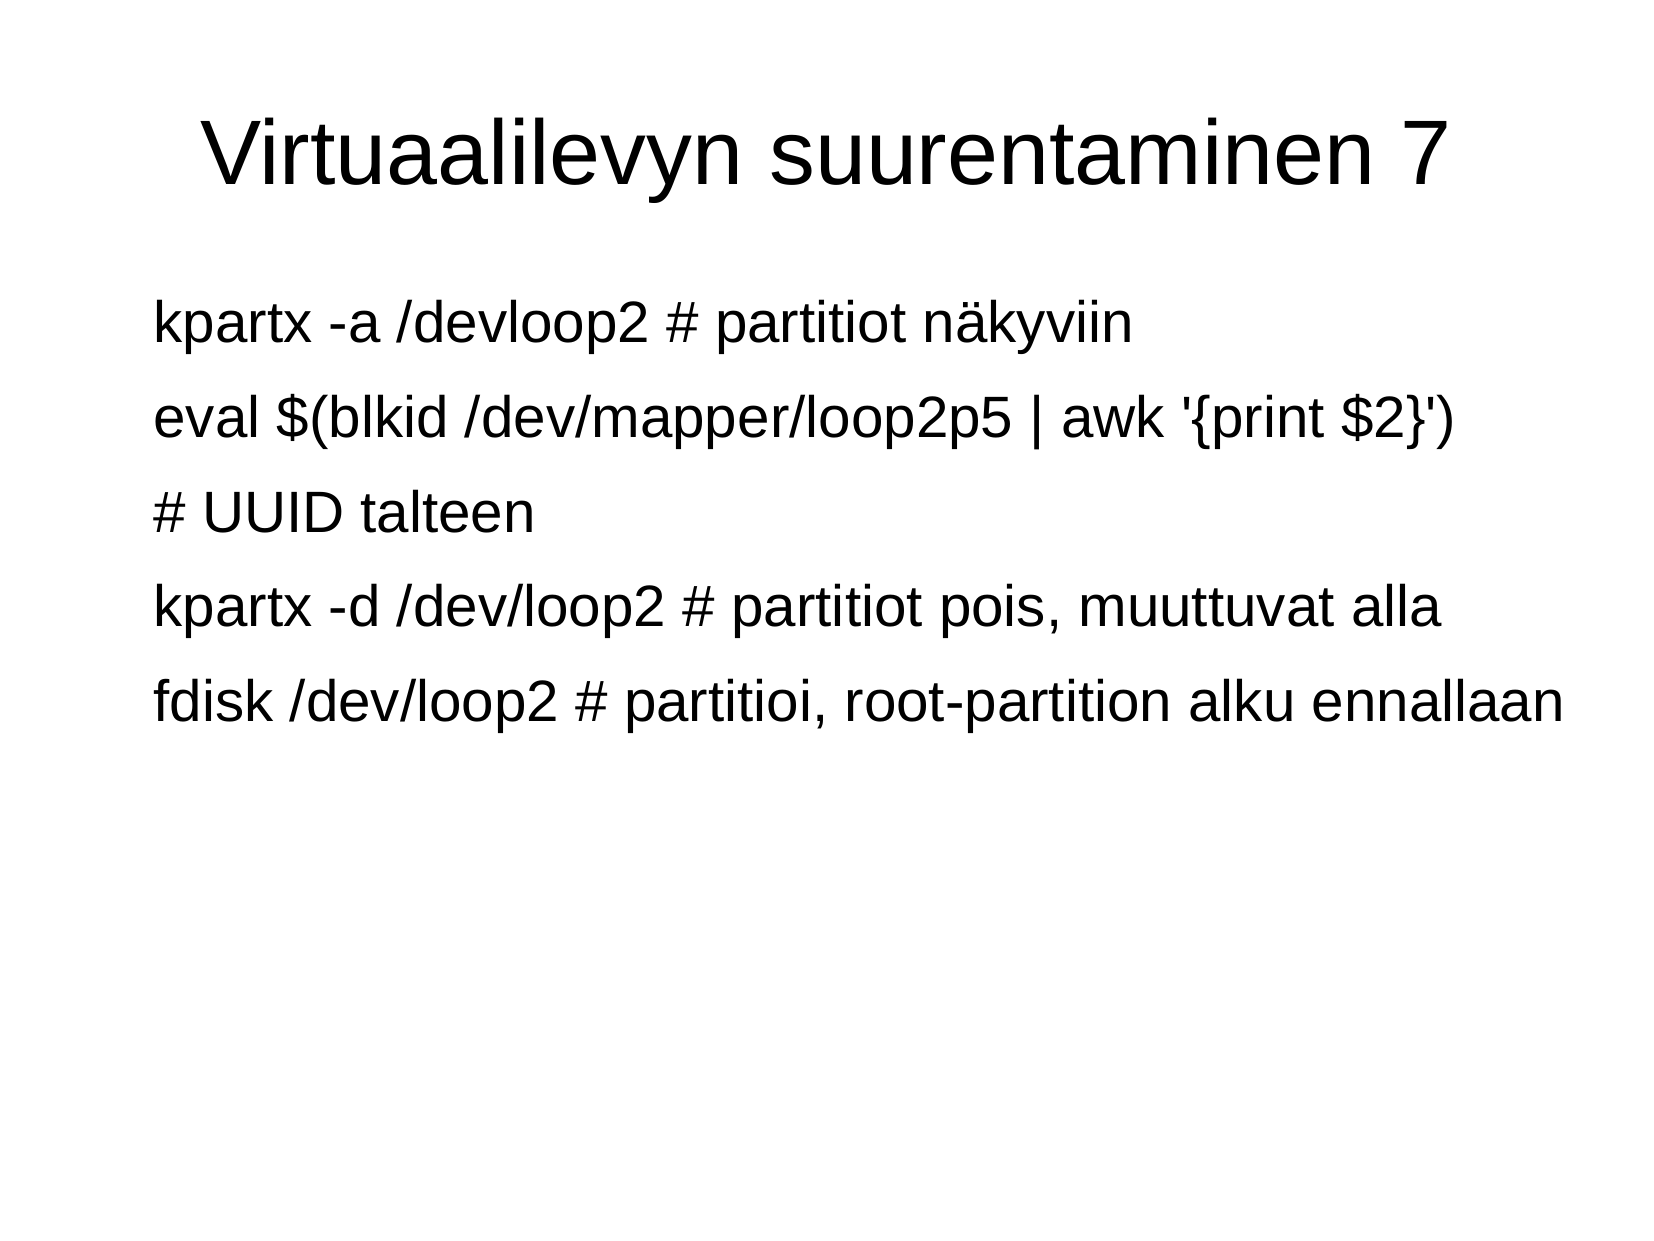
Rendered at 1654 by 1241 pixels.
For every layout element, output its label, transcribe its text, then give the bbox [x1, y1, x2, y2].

title Virtuaalilevyn suurentaminen 7 [82, 49, 1571, 257]
list kpartx -a /devloop2 # partitiot näkyviin eval $(blkid /dev/mapper/loop2p5 | awk '{print $2}') # UUID talteen kpartx -d /dev/loop2 # partitiot pois, muuttuvat alla fdisk /dev/loop2 # partitioi, root-partition alku ennallaan [82, 290, 1571, 1010]
